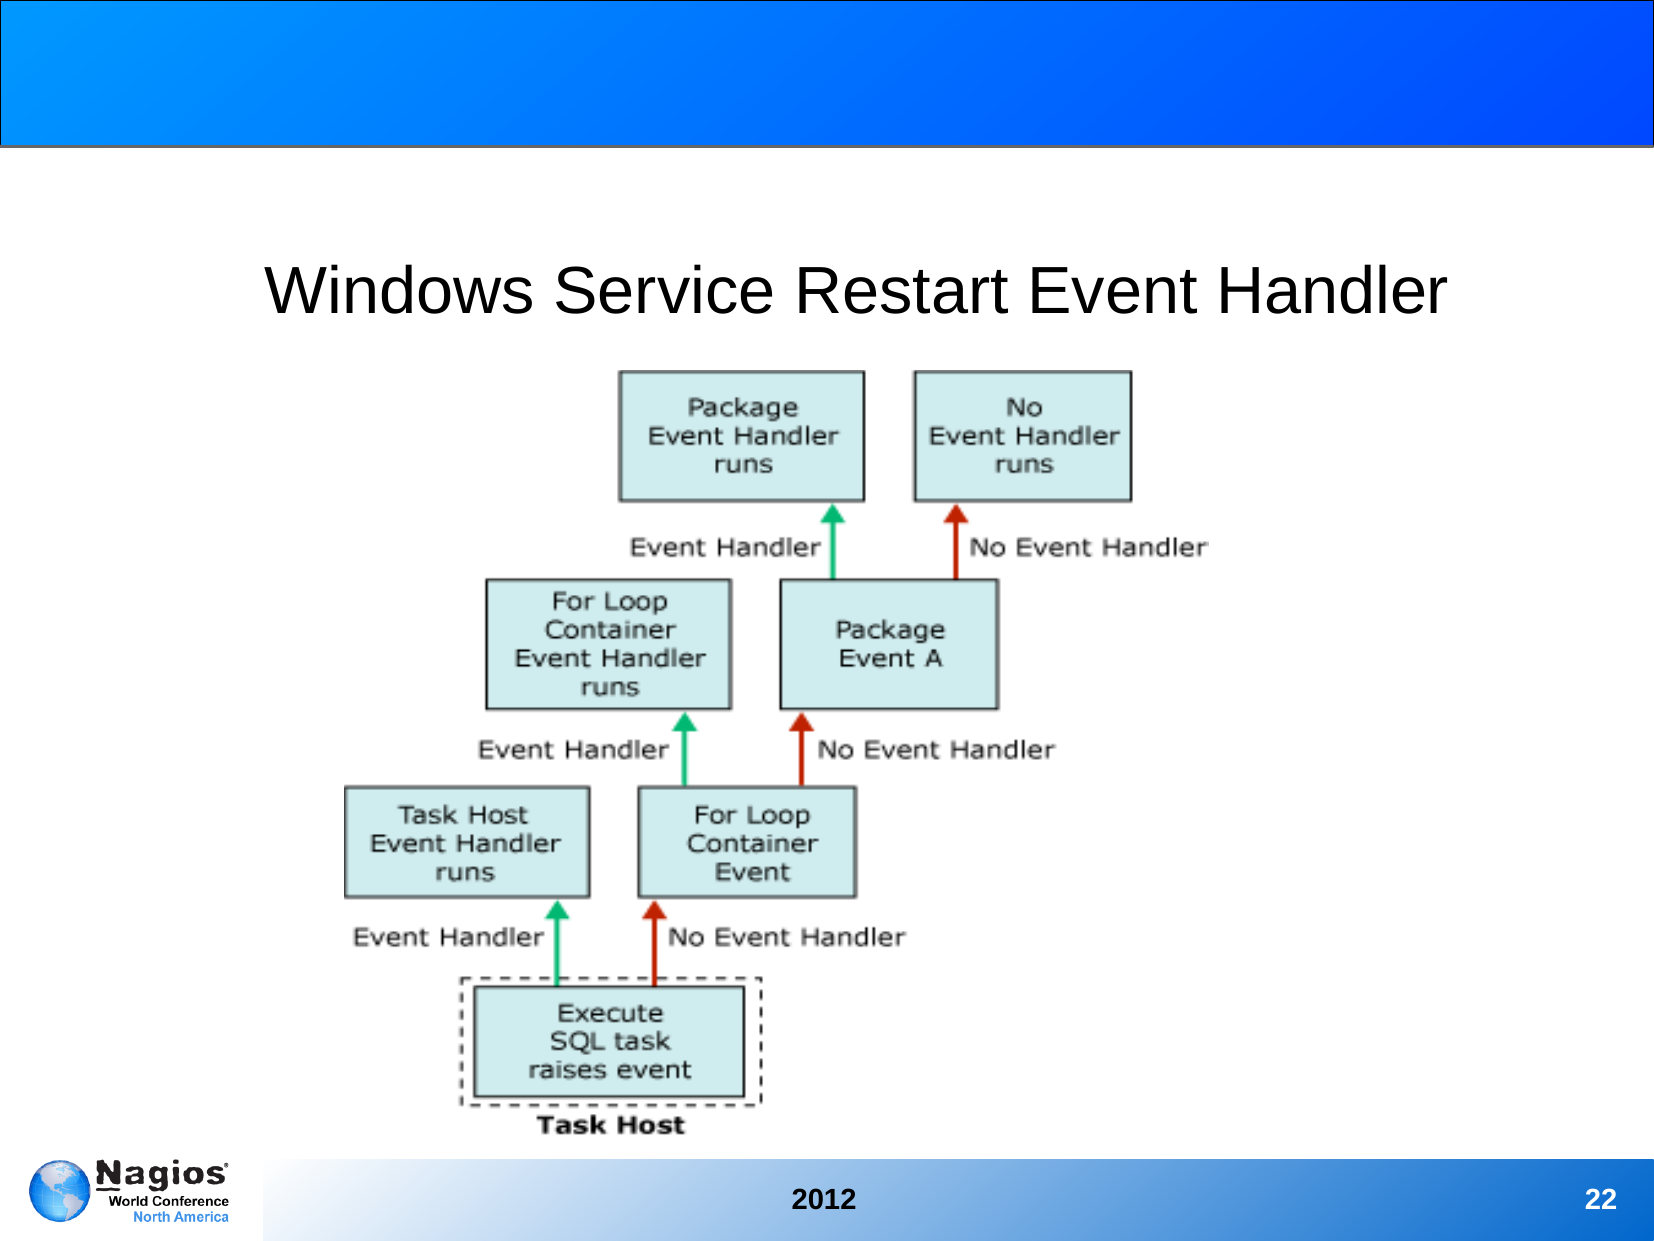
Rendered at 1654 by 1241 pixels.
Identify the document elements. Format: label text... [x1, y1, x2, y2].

list Windows Service Restart Event Handler [77, 253, 1567, 1072]
picture [344, 370, 1209, 1141]
picture [29, 1159, 229, 1235]
